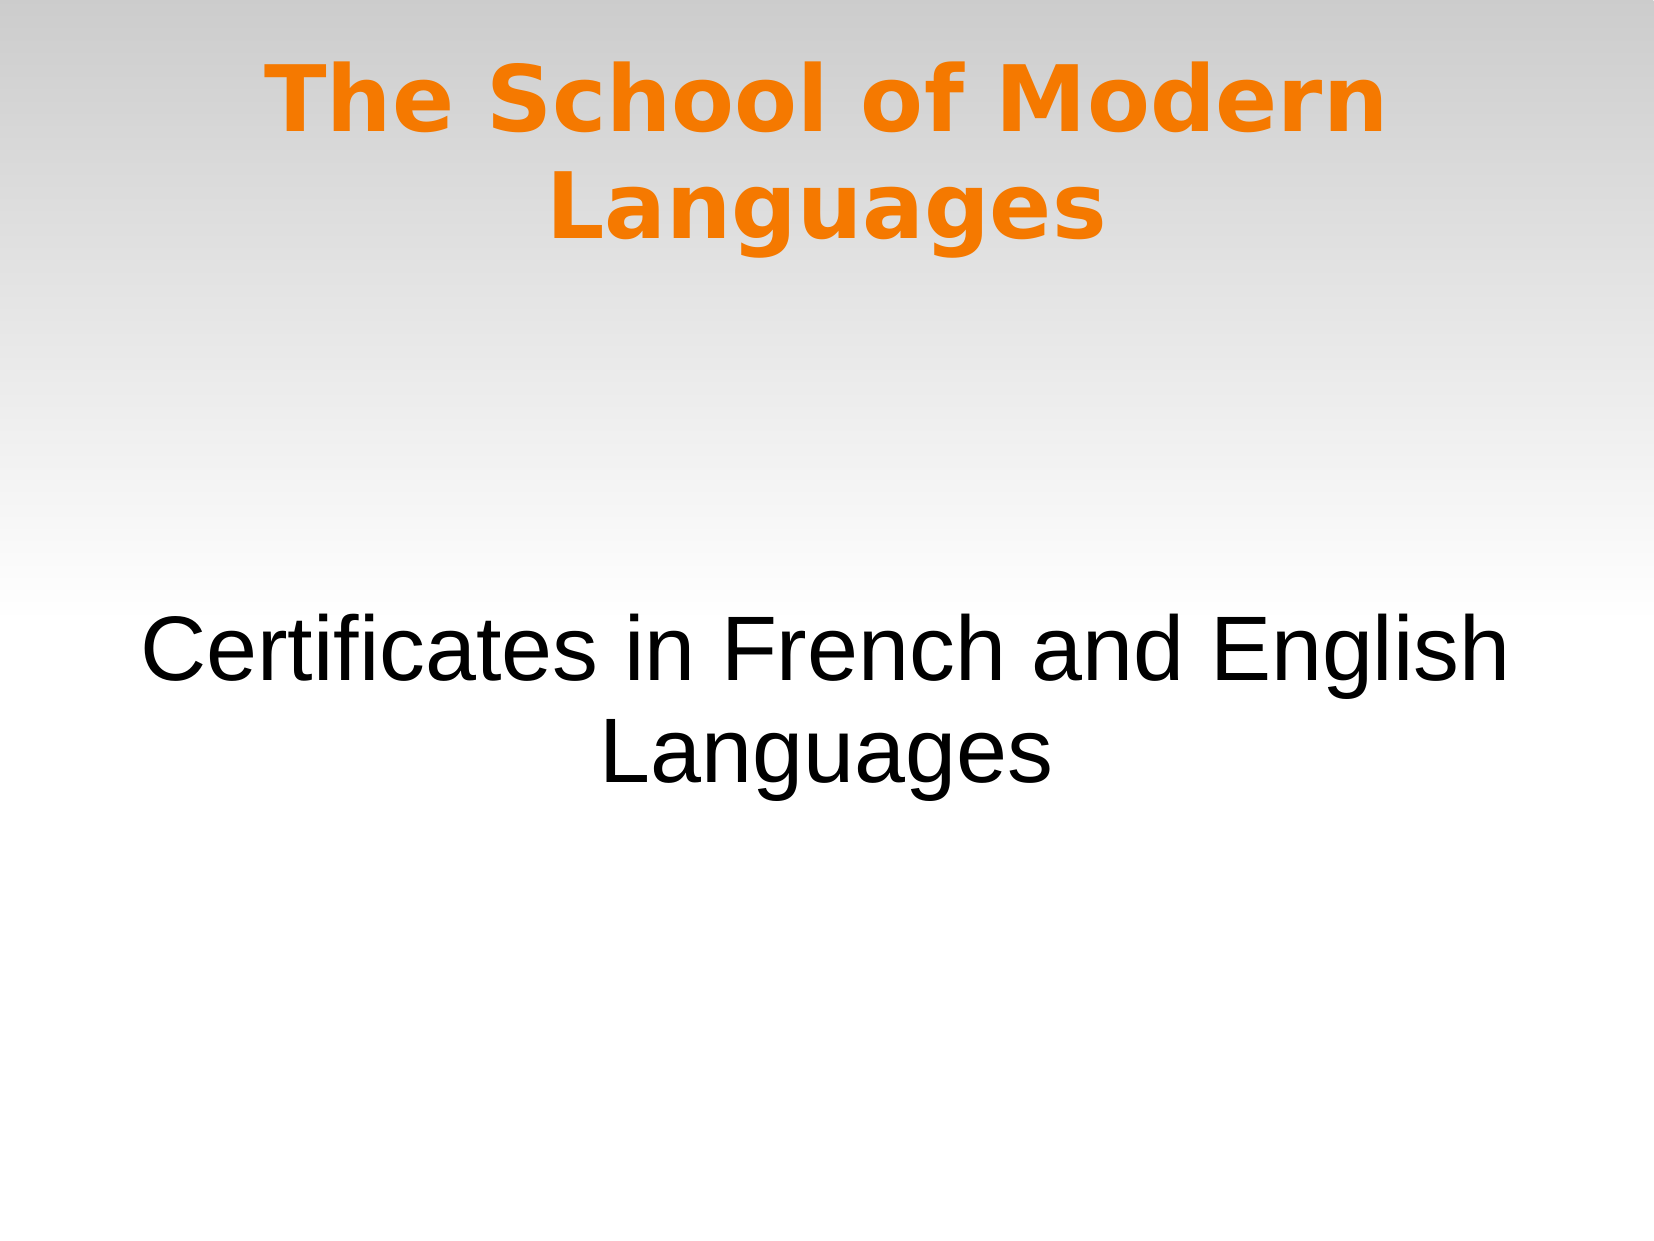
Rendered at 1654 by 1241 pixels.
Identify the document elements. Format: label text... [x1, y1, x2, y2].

subtitle Certificates in French and English Languages [82, 290, 1571, 1109]
title The School of Modern Languages [82, 45, 1571, 261]
